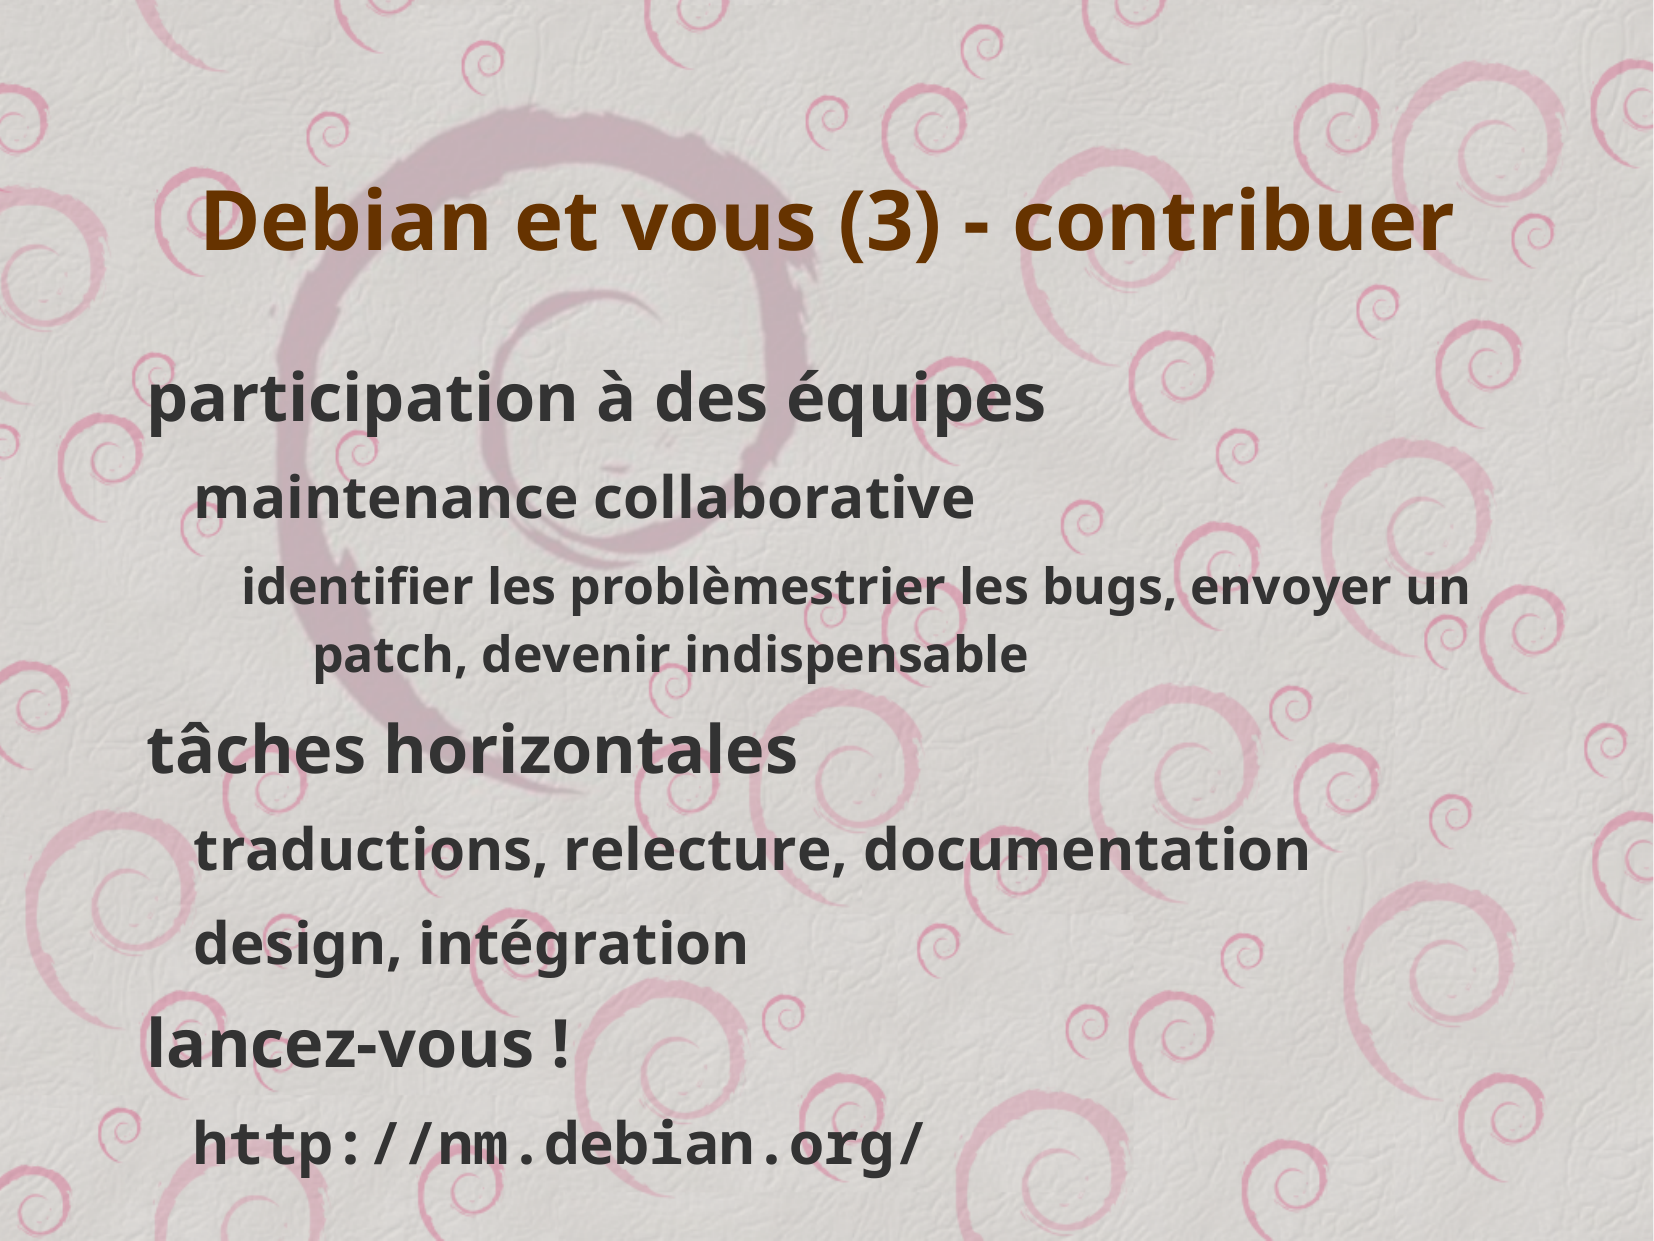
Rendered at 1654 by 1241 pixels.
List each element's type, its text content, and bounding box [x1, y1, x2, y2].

list participation à des équipes maintenance collaborative identifier les problèmestrier les bugs, envoyer un patch, devenir indispensable tâches horizontales traductions, relecture, documentation design, intégration lancez-vous ! http://nm.debian.org/ [134, 350, 1516, 1133]
title Debian et vous (3) - contribuer [121, 114, 1534, 322]
picture [0, 0, 1654, 1241]
